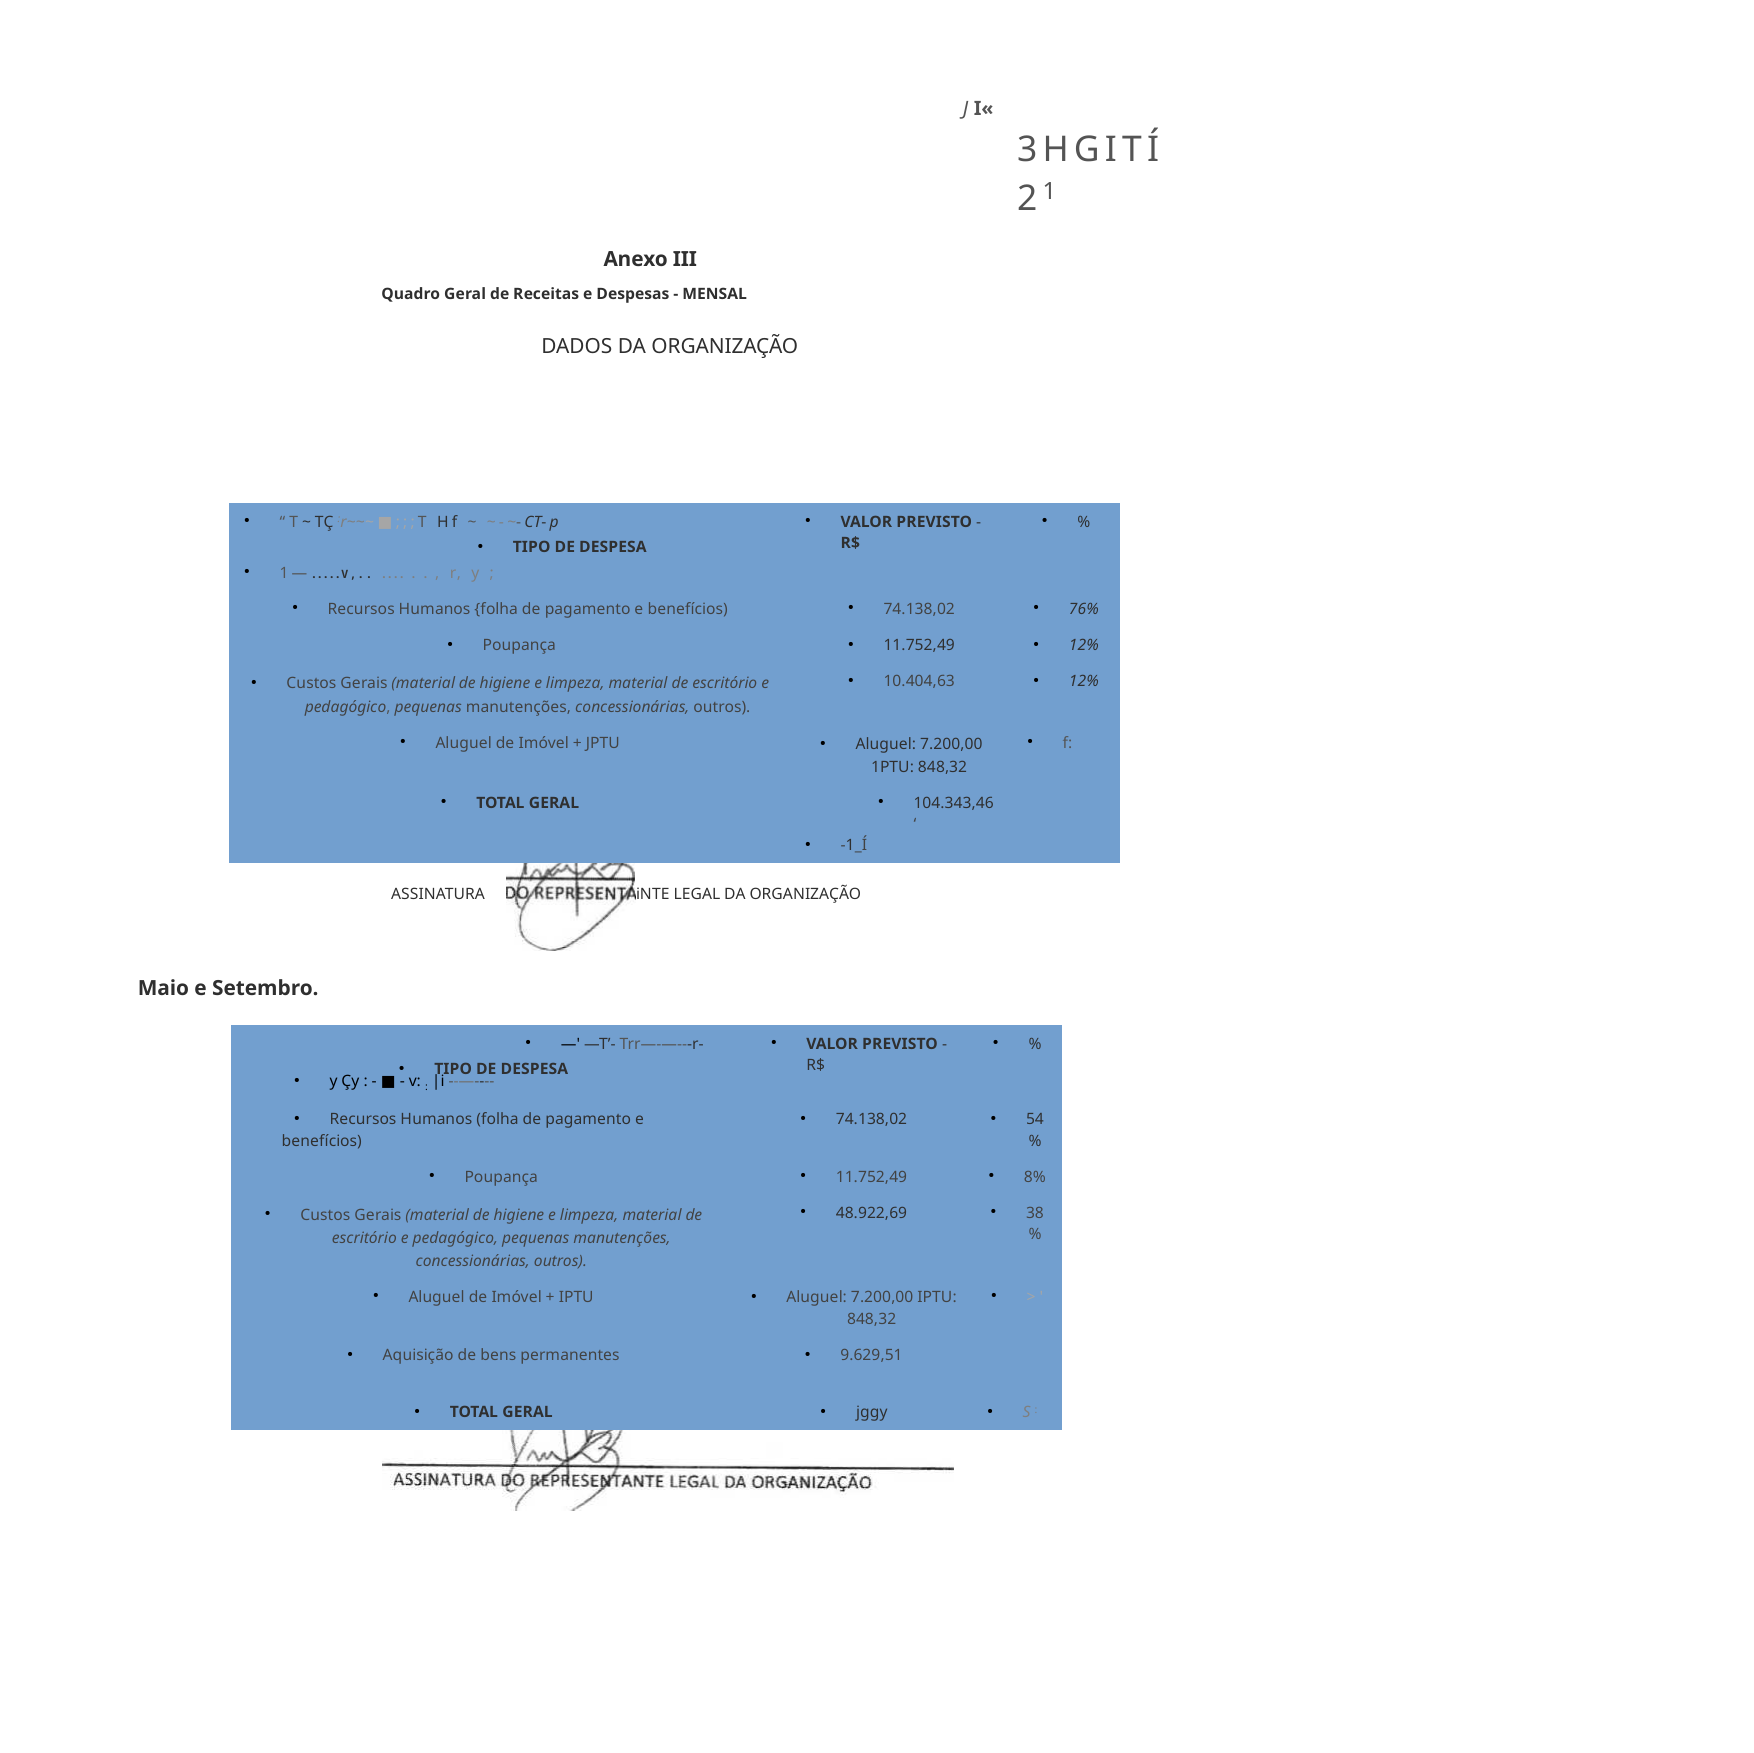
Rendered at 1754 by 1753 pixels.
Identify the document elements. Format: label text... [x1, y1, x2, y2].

table_header % [1013, 503, 1120, 590]
table_cell Recursos Humanos (folha de pagamento e benefícios) [231, 1101, 735, 1158]
picture [506, 863, 636, 952]
table_cell Poupança [229, 626, 791, 662]
text_box iNTE LEGAL DA ORGANIZAÇÃO [636, 884, 884, 907]
table_cell 76% [1013, 590, 1120, 626]
table_cell 38% [972, 1194, 1062, 1278]
table_cell f: [1013, 724, 1120, 784]
table_cell 12% [1013, 662, 1120, 724]
text_box Anexo III [603, 246, 700, 269]
table_cell 74.138,02 [791, 590, 1013, 626]
table_cell 12% [1013, 626, 1120, 662]
table_cell Aluguel: 7.200,00 IPTU: 848,32 [735, 1278, 972, 1337]
table_header VALOR PREVISTO - R$ [791, 503, 1013, 590]
table_cell jggy [735, 1394, 972, 1430]
table_cell [972, 1337, 1062, 1394]
table_header “ T ~ TÇ :r~~~ ■;;;T Hf ~ ~-~-CT-p TIPO DE DESPESA 1—.....V,.. .... . . , r, y ; [229, 503, 791, 590]
table_cell 48.922,69 [735, 1194, 972, 1278]
text_box J I« 3HGITÍ21 [963, 70, 1175, 160]
table_cell Aluguel: 7.200,00 1PTU: 848,32 [791, 724, 1013, 784]
table_cell Custos Gerais (material de higiene e limpeza, material de escritório e pedagógico, pequenas manutenções, concessionárias, outros). [229, 662, 791, 724]
text_box DADOS DA ORGANIZAÇÃO [541, 333, 814, 362]
table_cell [1013, 784, 1120, 863]
table_cell Aquisição de bens permanentes [231, 1337, 735, 1394]
table_header % [972, 1025, 1062, 1101]
table_cell Recursos Humanos {folha de pagamento e benefícios) [229, 590, 791, 626]
table_cell 11.752,49 [791, 626, 1013, 662]
table_cell Custos Gerais (material de higiene e limpeza, material de escritório e pedagógico, pequenas manutenções, concessionárias, outros). [231, 1194, 735, 1278]
text_box Maio e Setembro. [138, 975, 312, 998]
table_cell Poupança [231, 1158, 735, 1194]
table_cell 8% [972, 1158, 1062, 1194]
table_cell 54% [972, 1101, 1062, 1158]
table_cell 9.629,51 [735, 1337, 972, 1394]
text_box ASSINATURA [391, 884, 503, 901]
table_cell > ' [972, 1278, 1062, 1337]
table_cell 104.343,46 ‘ -1_í [791, 784, 1013, 863]
table_cell S : [972, 1394, 1062, 1430]
table_header VALOR PREVISTO - R$ [735, 1025, 972, 1101]
table_cell 10.404,63 [791, 662, 1013, 724]
table_cell 74.138,02 [735, 1101, 972, 1158]
table_cell TOTAL GERAL [231, 1394, 735, 1430]
picture [382, 1430, 954, 1511]
table_cell TOTAL GERAL [229, 784, 791, 863]
text_box Quadro Geral de Receitas e Despesas - MENSAL [381, 283, 811, 306]
table_cell Aluguel de Imóvel + JPTU [229, 724, 791, 784]
table_header —' —T’- Trr—-—---r- TIPO DE DESPESA y Çy : - ■ - v: : |i --—---- [231, 1025, 735, 1101]
table_cell Aluguel de Imóvel + IPTU [231, 1278, 735, 1337]
table_cell 11.752,49 [735, 1158, 972, 1194]
